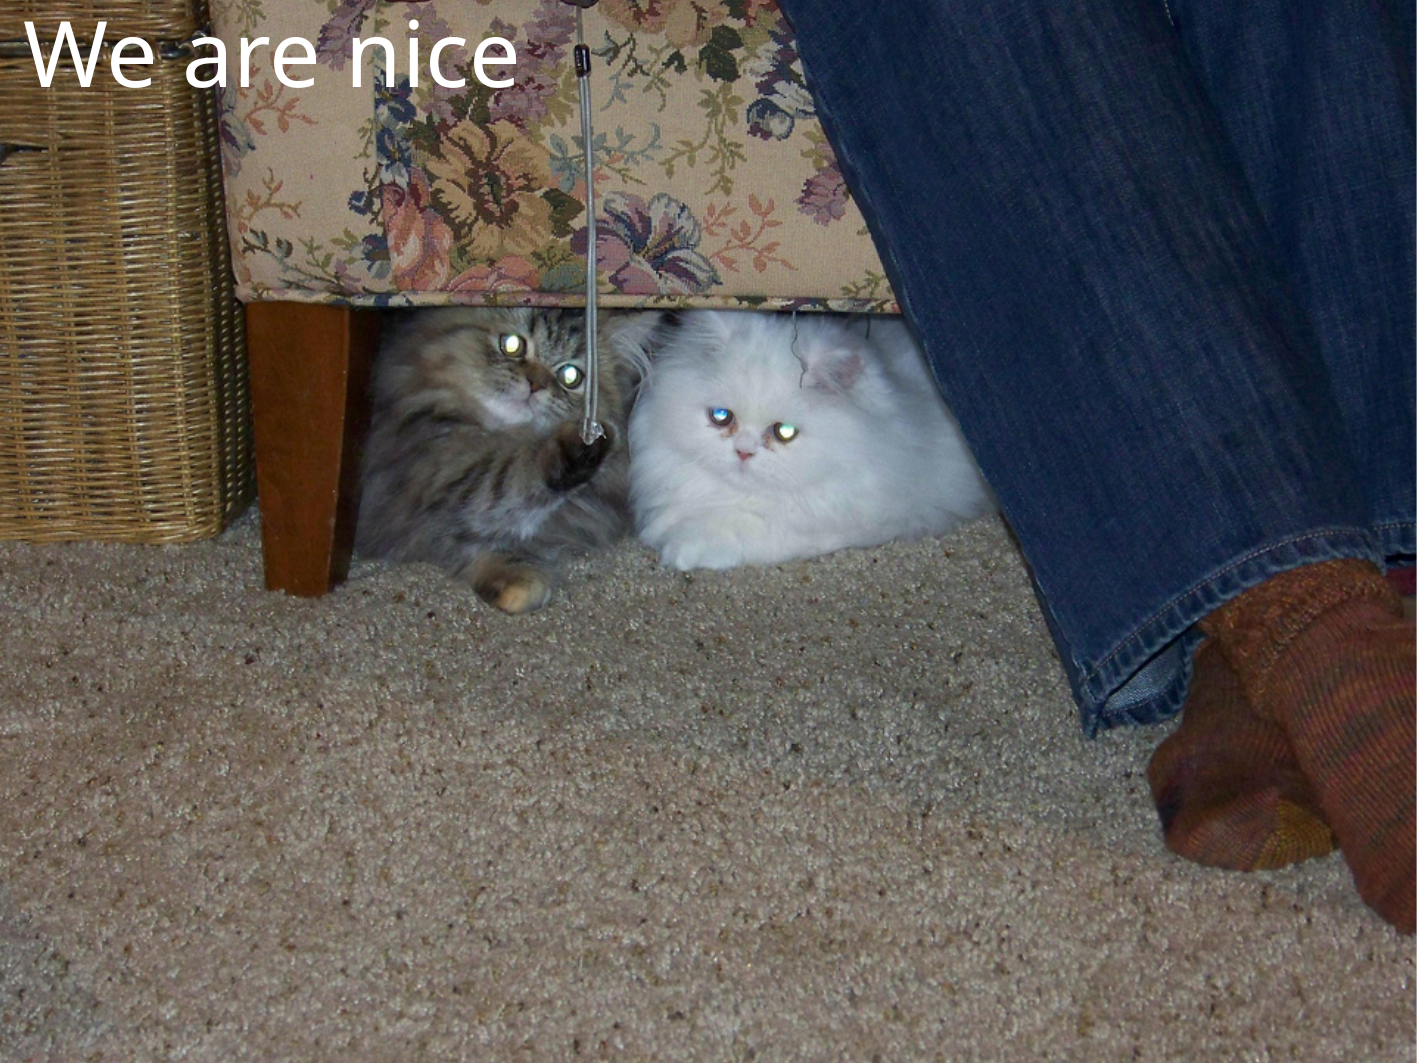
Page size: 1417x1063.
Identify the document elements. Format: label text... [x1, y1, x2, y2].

picture [0, 0, 1417, 1063]
text_box We are nice [0, 0, 546, 117]
